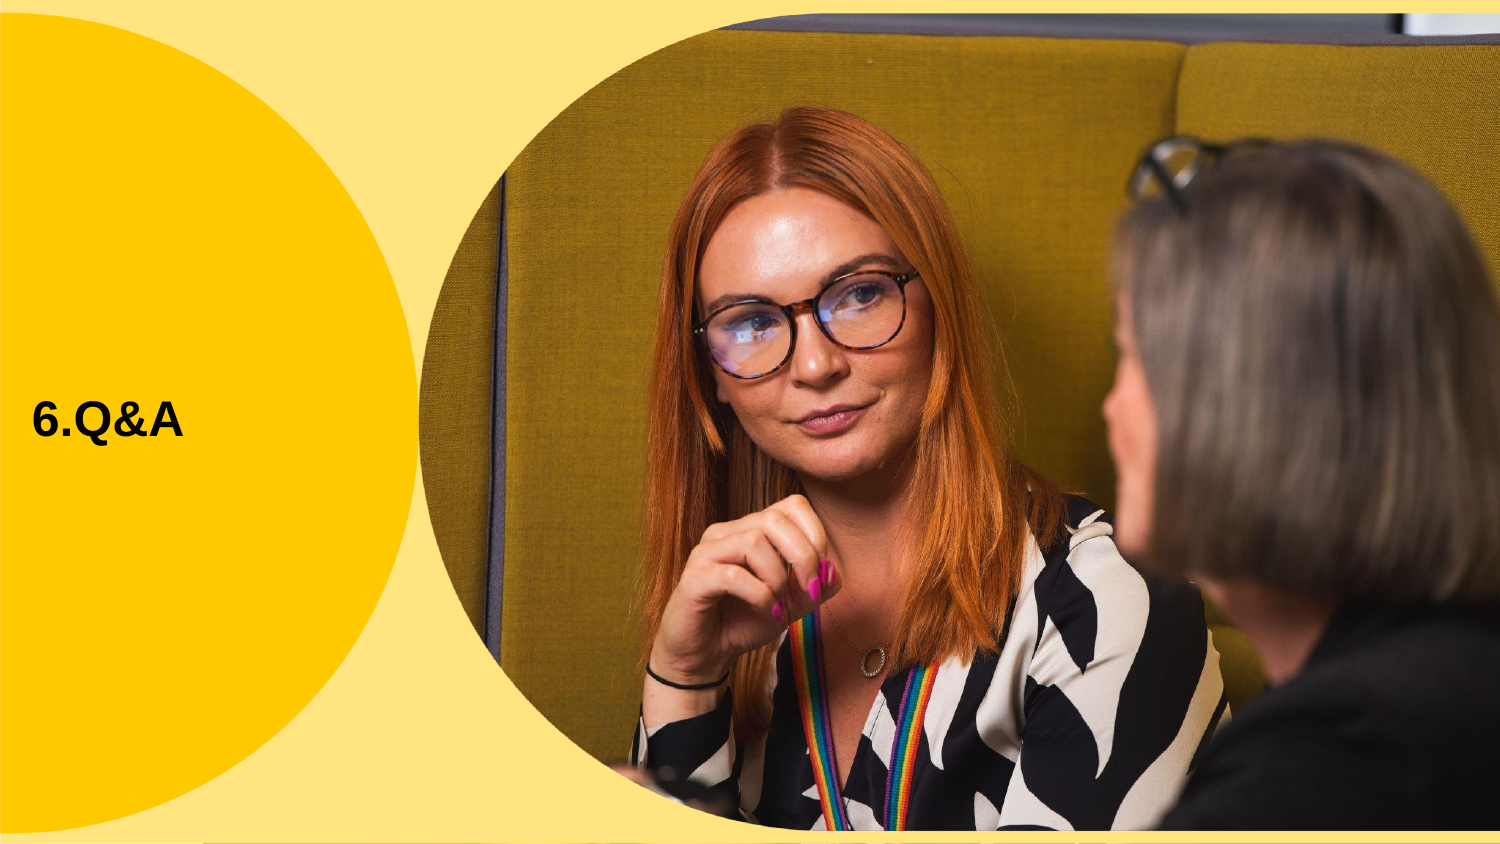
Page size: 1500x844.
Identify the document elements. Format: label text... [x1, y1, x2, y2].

title 6.Q&A [31, 304, 399, 530]
